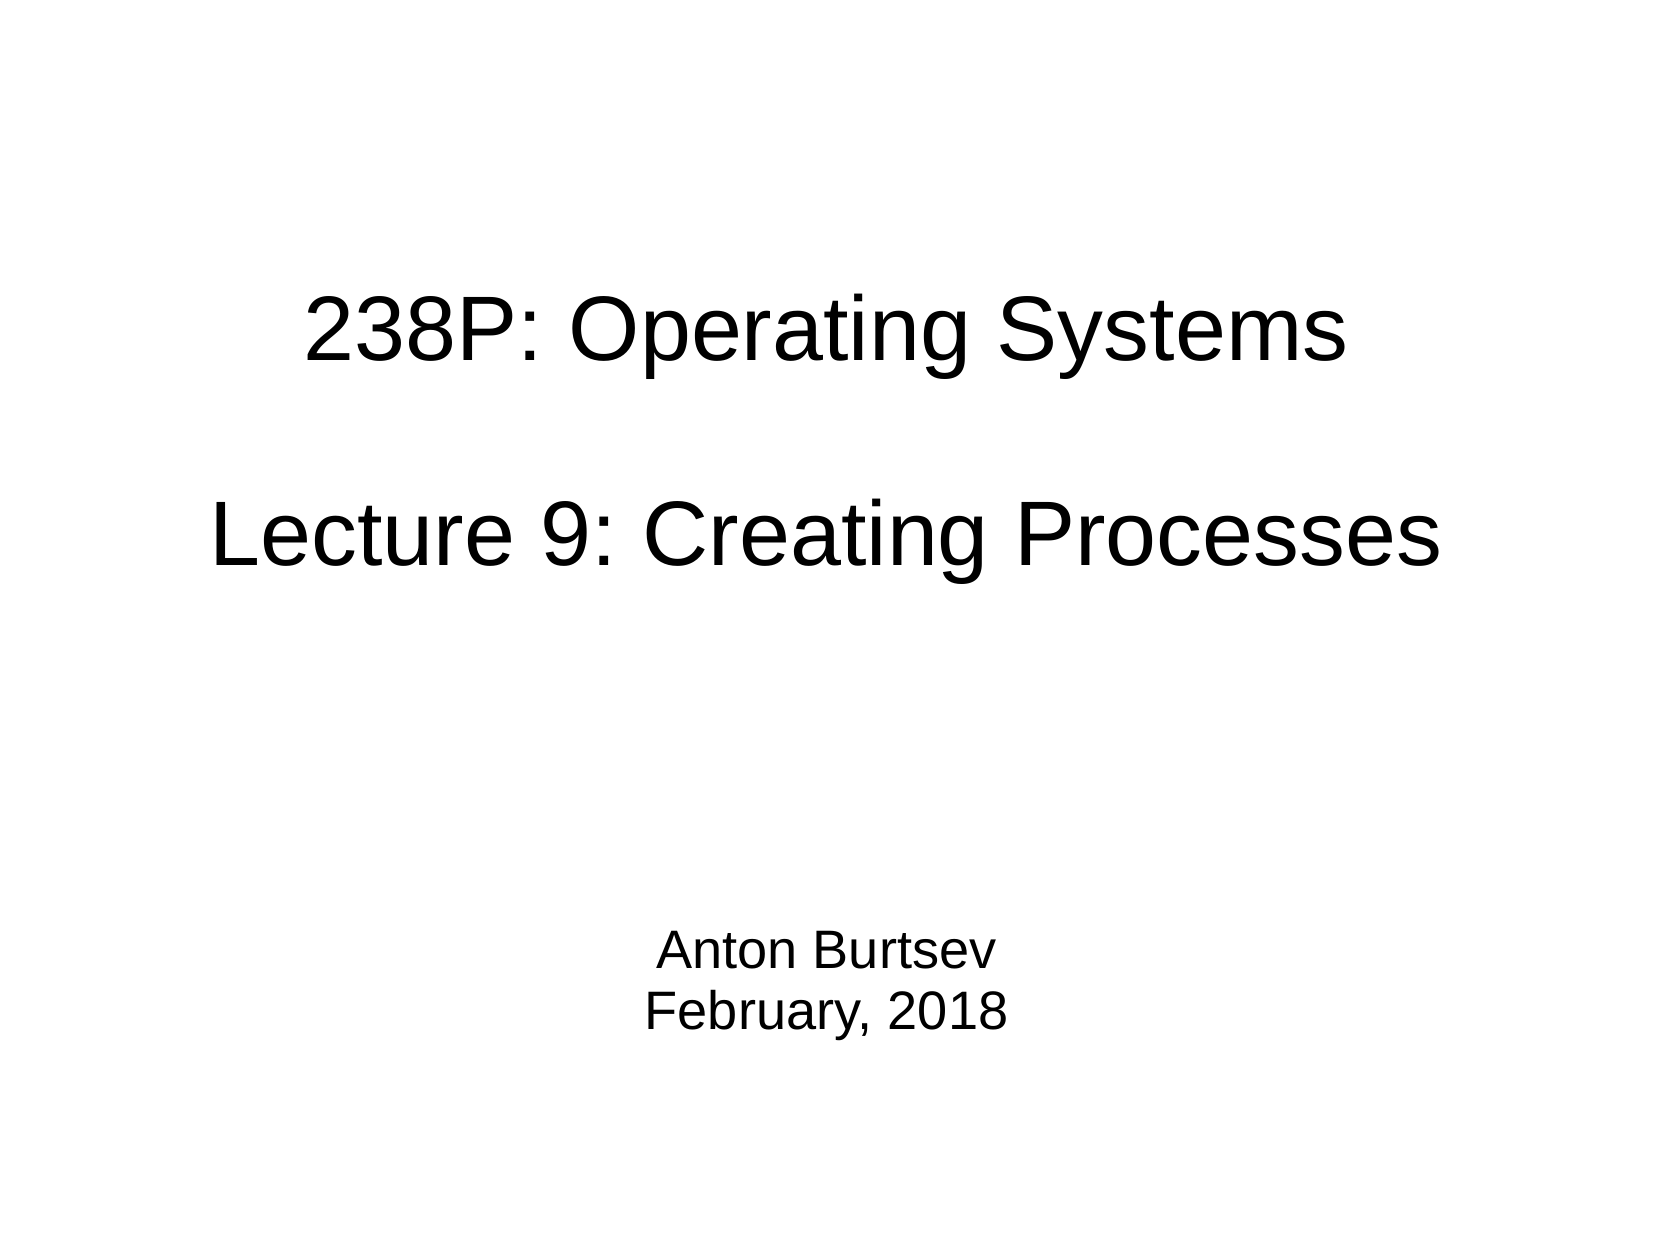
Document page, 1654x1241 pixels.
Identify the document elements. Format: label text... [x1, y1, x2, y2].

subtitle Anton Burtsev February, 2018 [82, 637, 1571, 1109]
title 238P: Operating Systems Lecture 9: Creating Processes [82, 113, 1571, 637]
